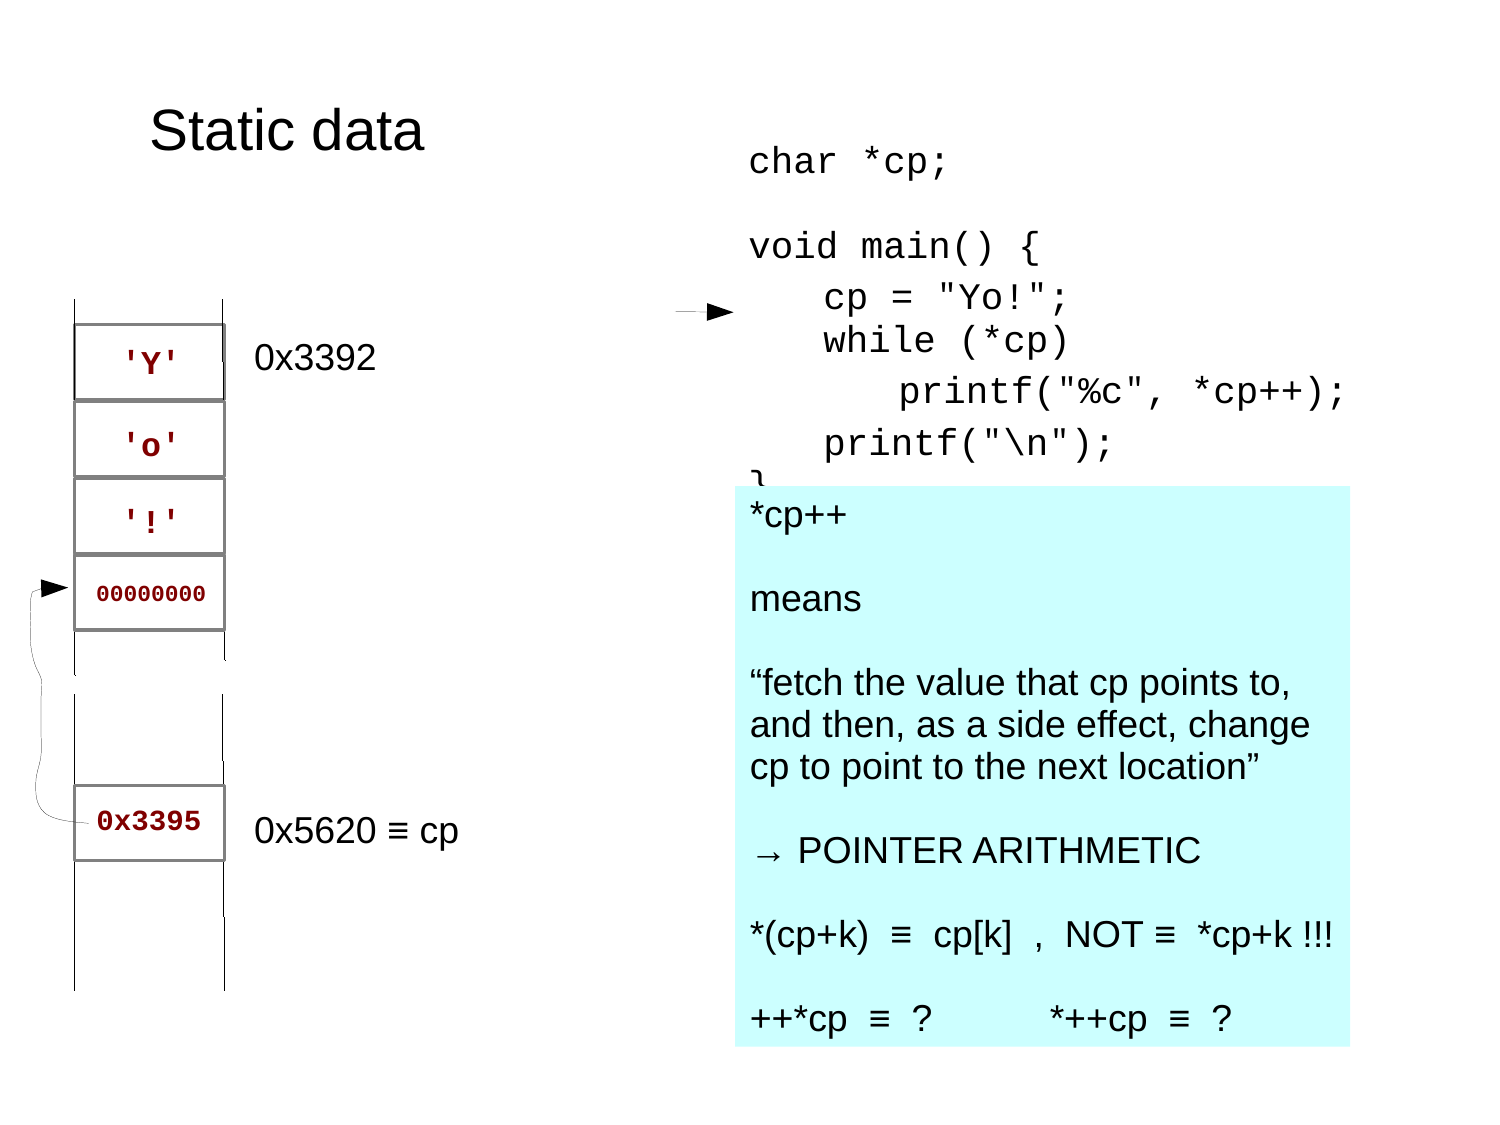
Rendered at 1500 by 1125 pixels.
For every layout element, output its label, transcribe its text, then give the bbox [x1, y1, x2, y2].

text_box '!' [77, 498, 225, 547]
text_box Static data [135, 90, 1156, 235]
text_box 00000000 [77, 575, 225, 619]
text_box *cp++ means “fetch the value that cp points to, and then, as a side effect, change cp to point to the next location” → POINTER ARITHMETIC *(cp+k) ≡ cp[k] , NOT ≡ *cp+k !!! ++*cp ≡ ? *++cp ≡ ? [735, 486, 1351, 1047]
text_box 0x3392 [239, 329, 705, 389]
text_box 'Y' [77, 339, 225, 388]
text_box 0x5620 ≡ cp [239, 801, 705, 862]
text_box 0x3395 [74, 798, 223, 851]
text_box char *cp; void main() { cp = "Yo!"; while (*cp) printf("%c", *cp++); printf("\n"); } [733, 135, 1454, 450]
text_box 'o' [77, 421, 225, 470]
